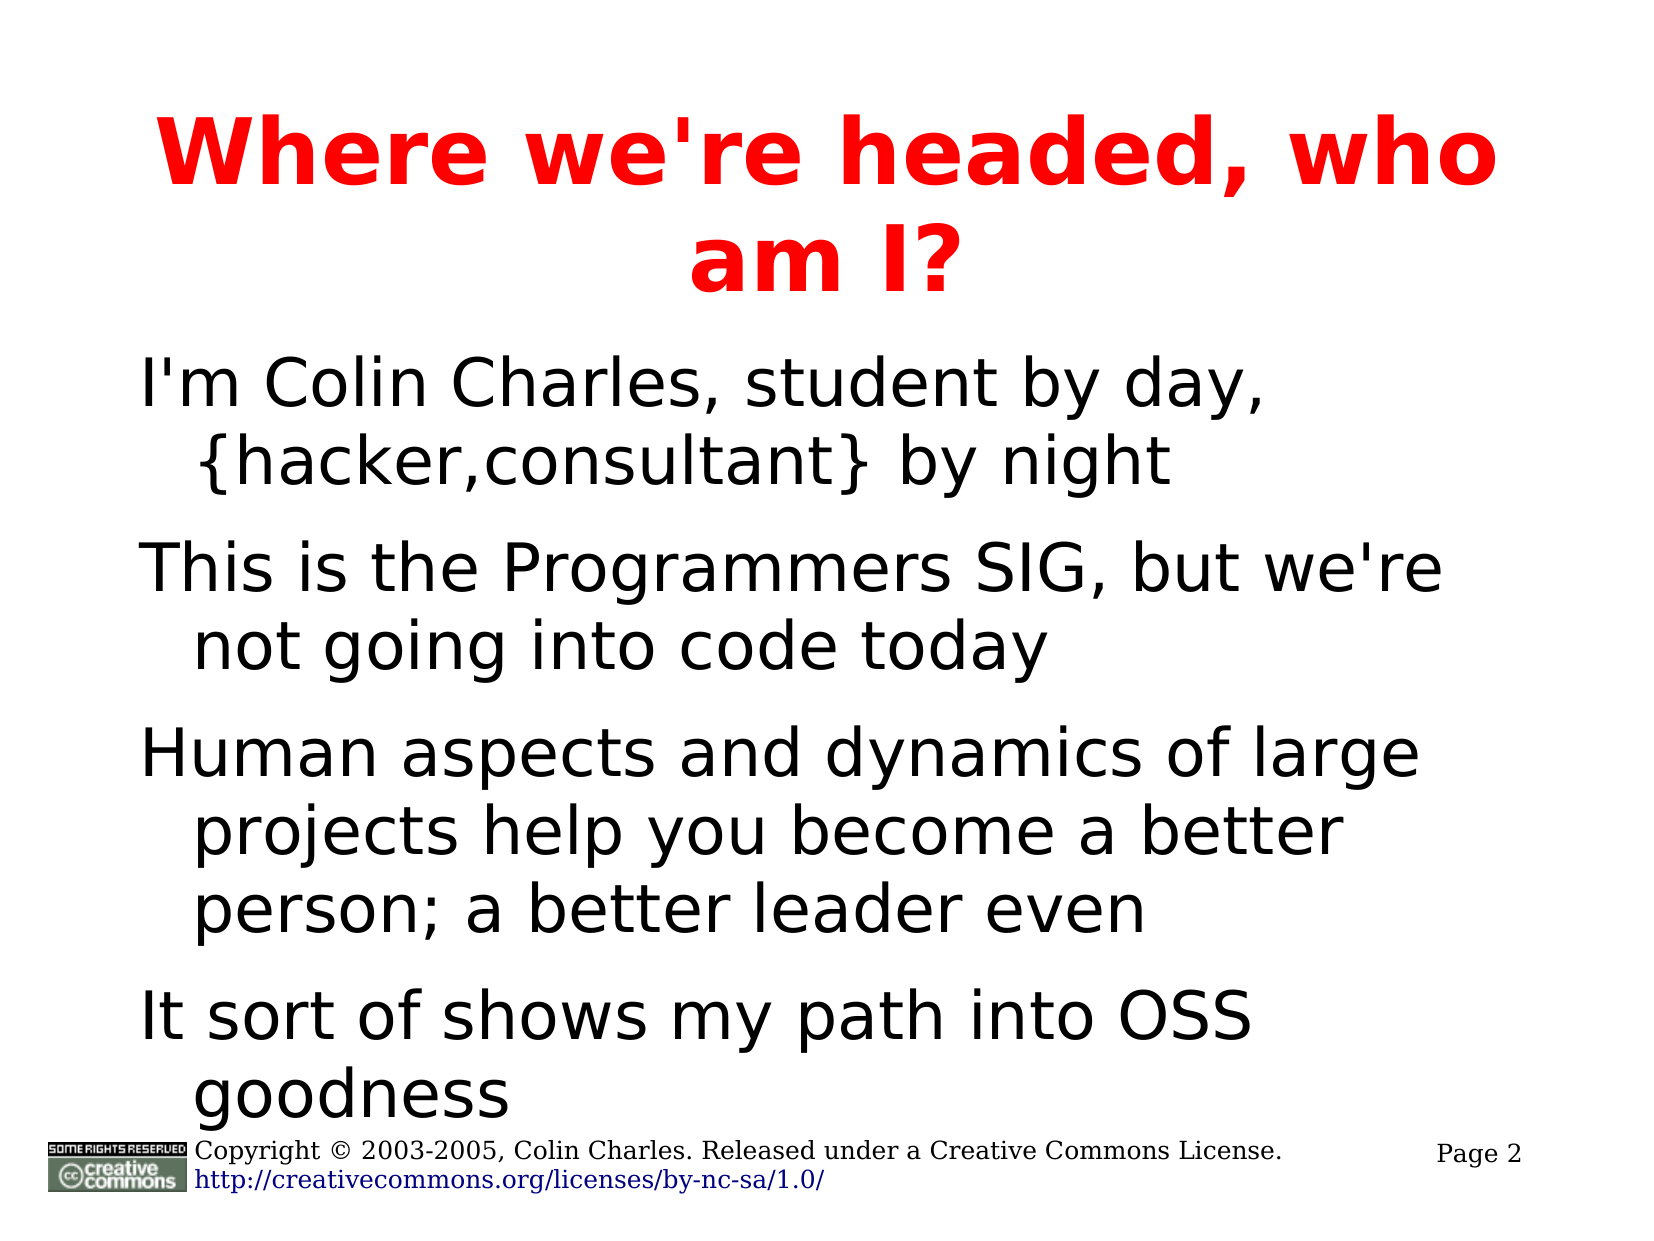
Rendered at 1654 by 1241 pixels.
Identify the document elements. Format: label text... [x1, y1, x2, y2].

title Where we're headed, who am I? [121, 99, 1534, 314]
picture [48, 1142, 187, 1192]
list I'm Colin Charles, student by day, {hacker,consultant} by night This is the Programmers SIG, but we're not going into code today Human aspects and dynamics of large projects help you become a better person; a better leader even It sort of shows my path into OSS goodness [121, 344, 1534, 1134]
